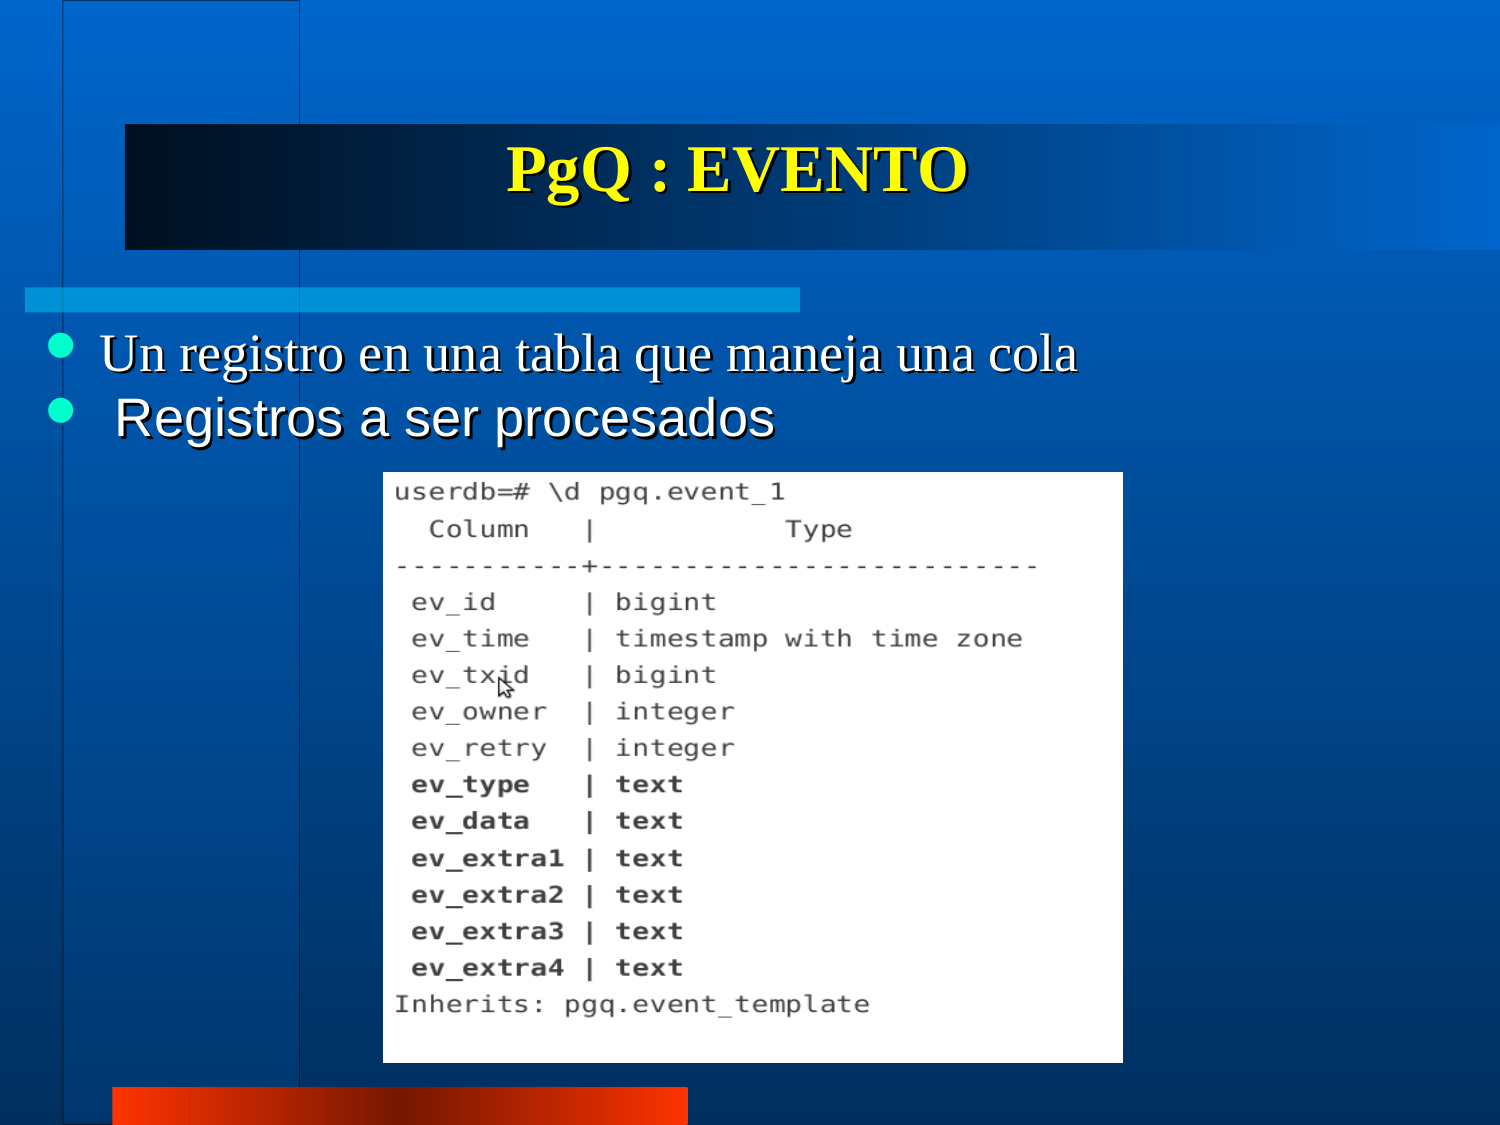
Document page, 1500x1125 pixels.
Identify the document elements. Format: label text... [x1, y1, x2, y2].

list Un registro en una tabla que maneja una cola Registros a ser procesados [29, 324, 1477, 473]
picture [383, 472, 1123, 1063]
title PgQ : EVENTO [29, 78, 1447, 266]
